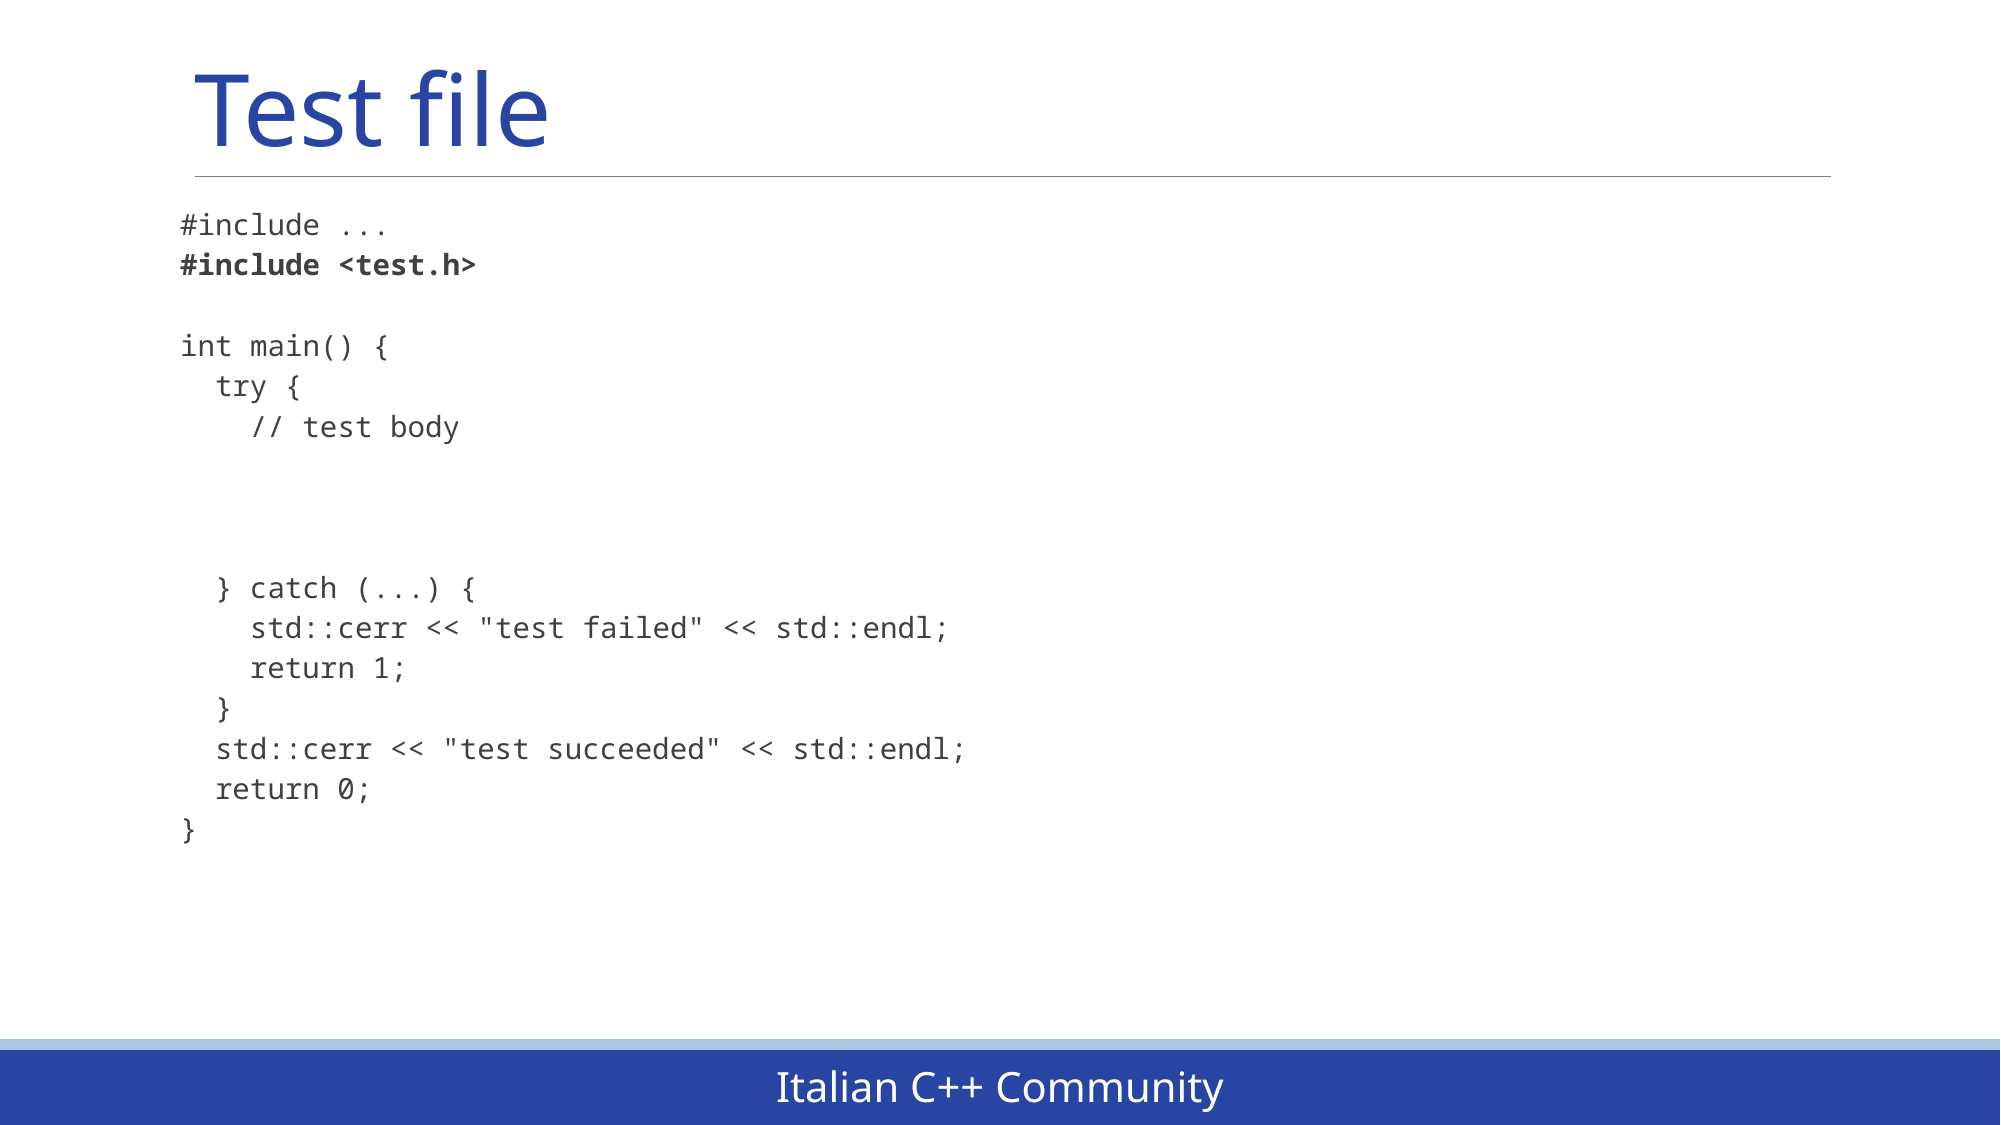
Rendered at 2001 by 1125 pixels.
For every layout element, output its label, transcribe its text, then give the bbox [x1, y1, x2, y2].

title Test file [179, 2, 1830, 175]
list #include ... #include <test.h> int main() { try { // test body } catch (...) { std::cerr << "test failed" << std::endl; return 1; } std::cerr << "test succeeded" << std::endl; return 0; } [179, 202, 1949, 1011]
